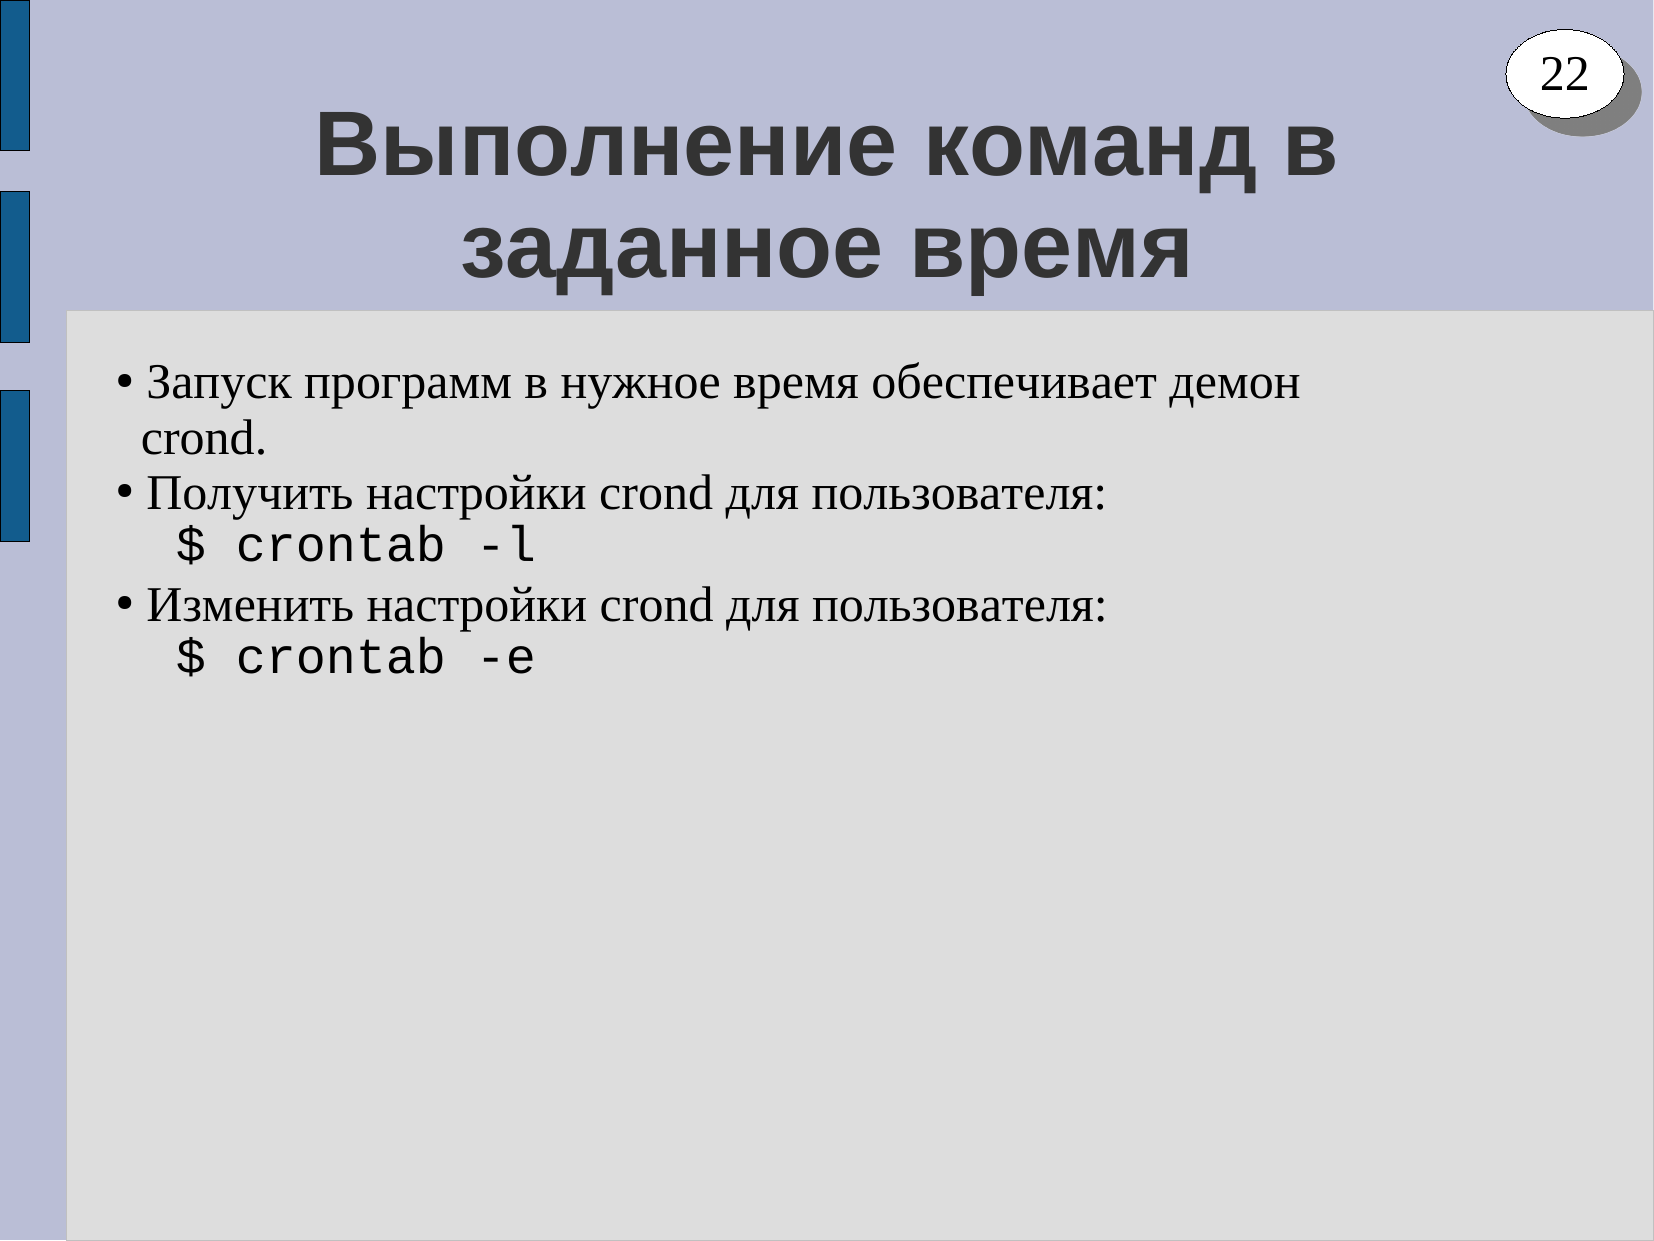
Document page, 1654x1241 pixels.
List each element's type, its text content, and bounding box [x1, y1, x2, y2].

text_box 22 [1505, 29, 1625, 119]
text_box Запуск программ в нужное время обеспечивает демон crond. Получить настройки crond для пользователя: $ crontab -l Изменить настройки crond для пользователя: $ crontab -e [115, 354, 1302, 689]
title Выполнение команд в заданное время [121, 91, 1534, 299]
